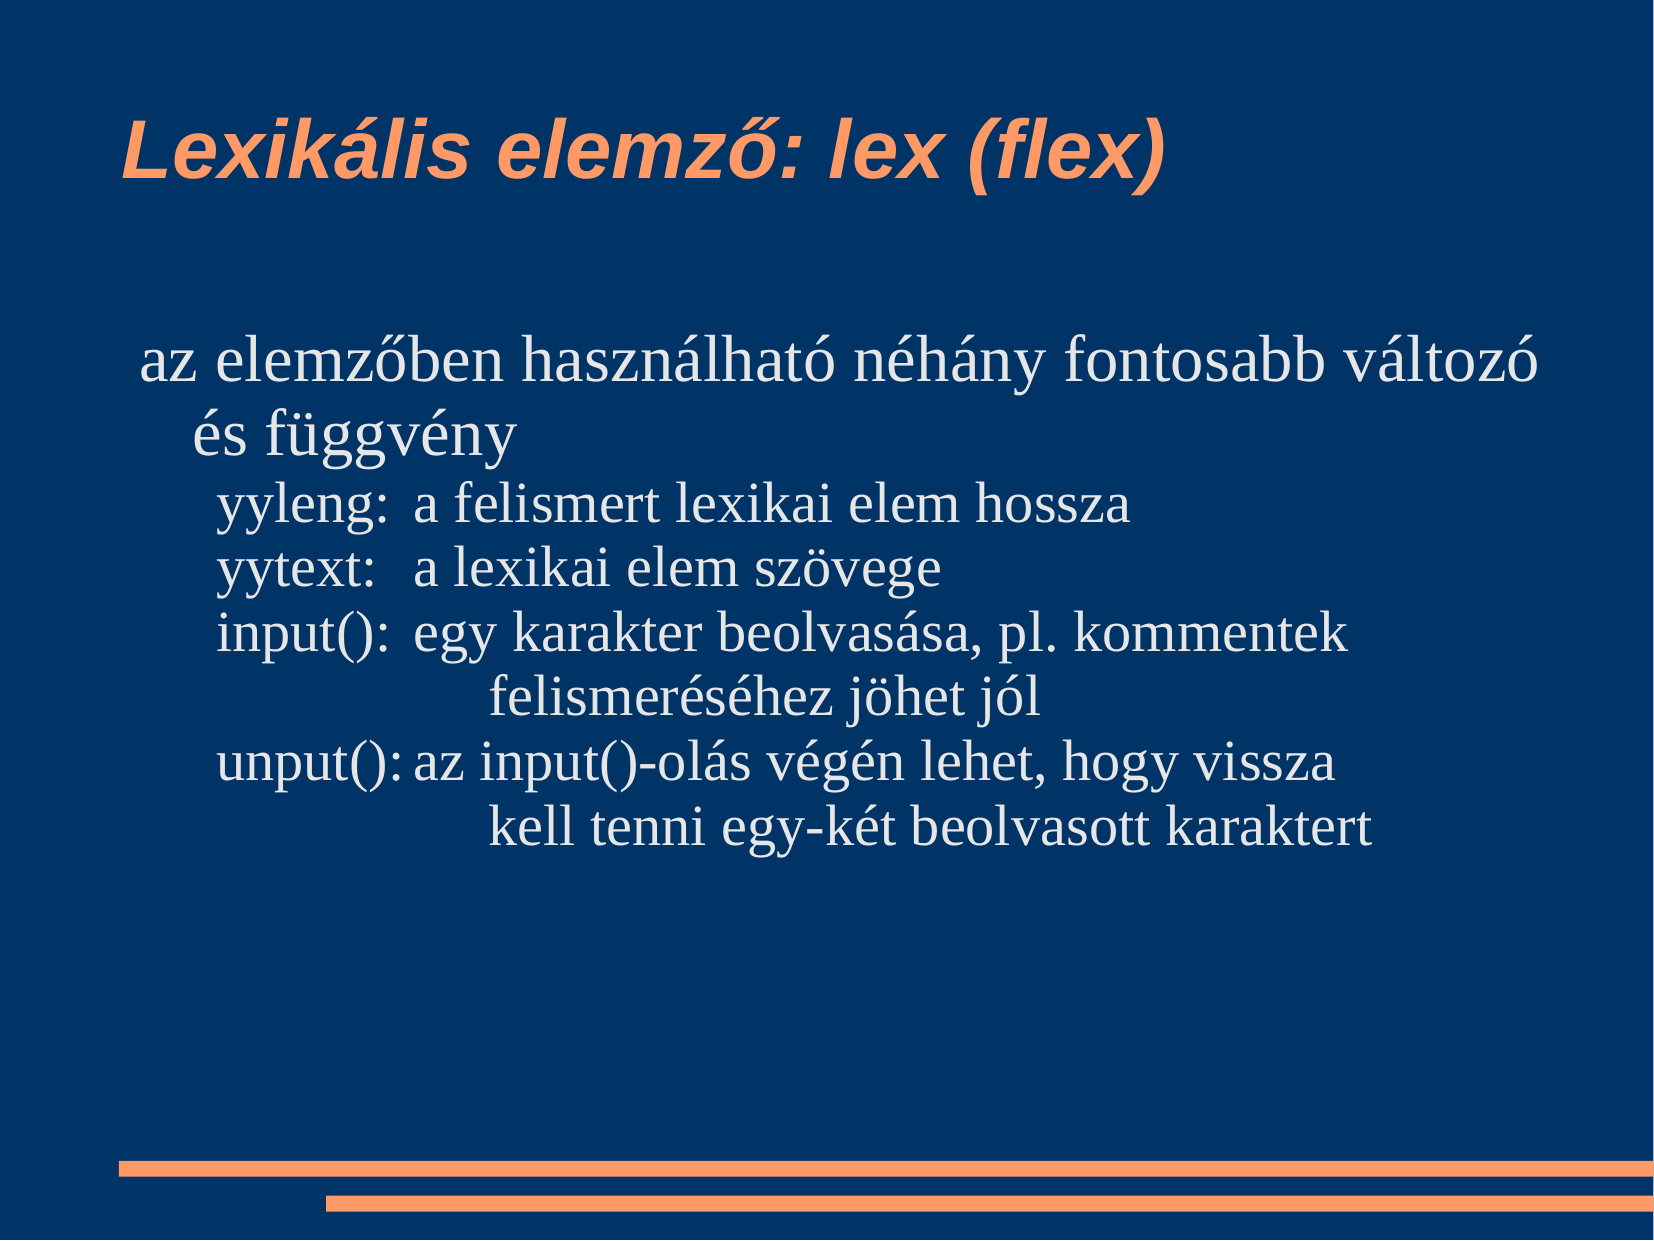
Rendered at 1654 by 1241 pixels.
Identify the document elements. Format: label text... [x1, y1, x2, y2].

title Lexikális elemző: lex (flex) [121, 46, 1534, 254]
list az elemzőben használható néhány fontosabb változó és függvény yyleng: a felismert lexikai elem hossza yytext: a lexikai elem szövege input(): egy karakter beolvasása, pl. kommentek felismeréséhez jöhet jól unput(): az input()-olás végén lehet, hogy vissza kell tenni egy-két beolvasott karaktert [121, 322, 1561, 1132]
